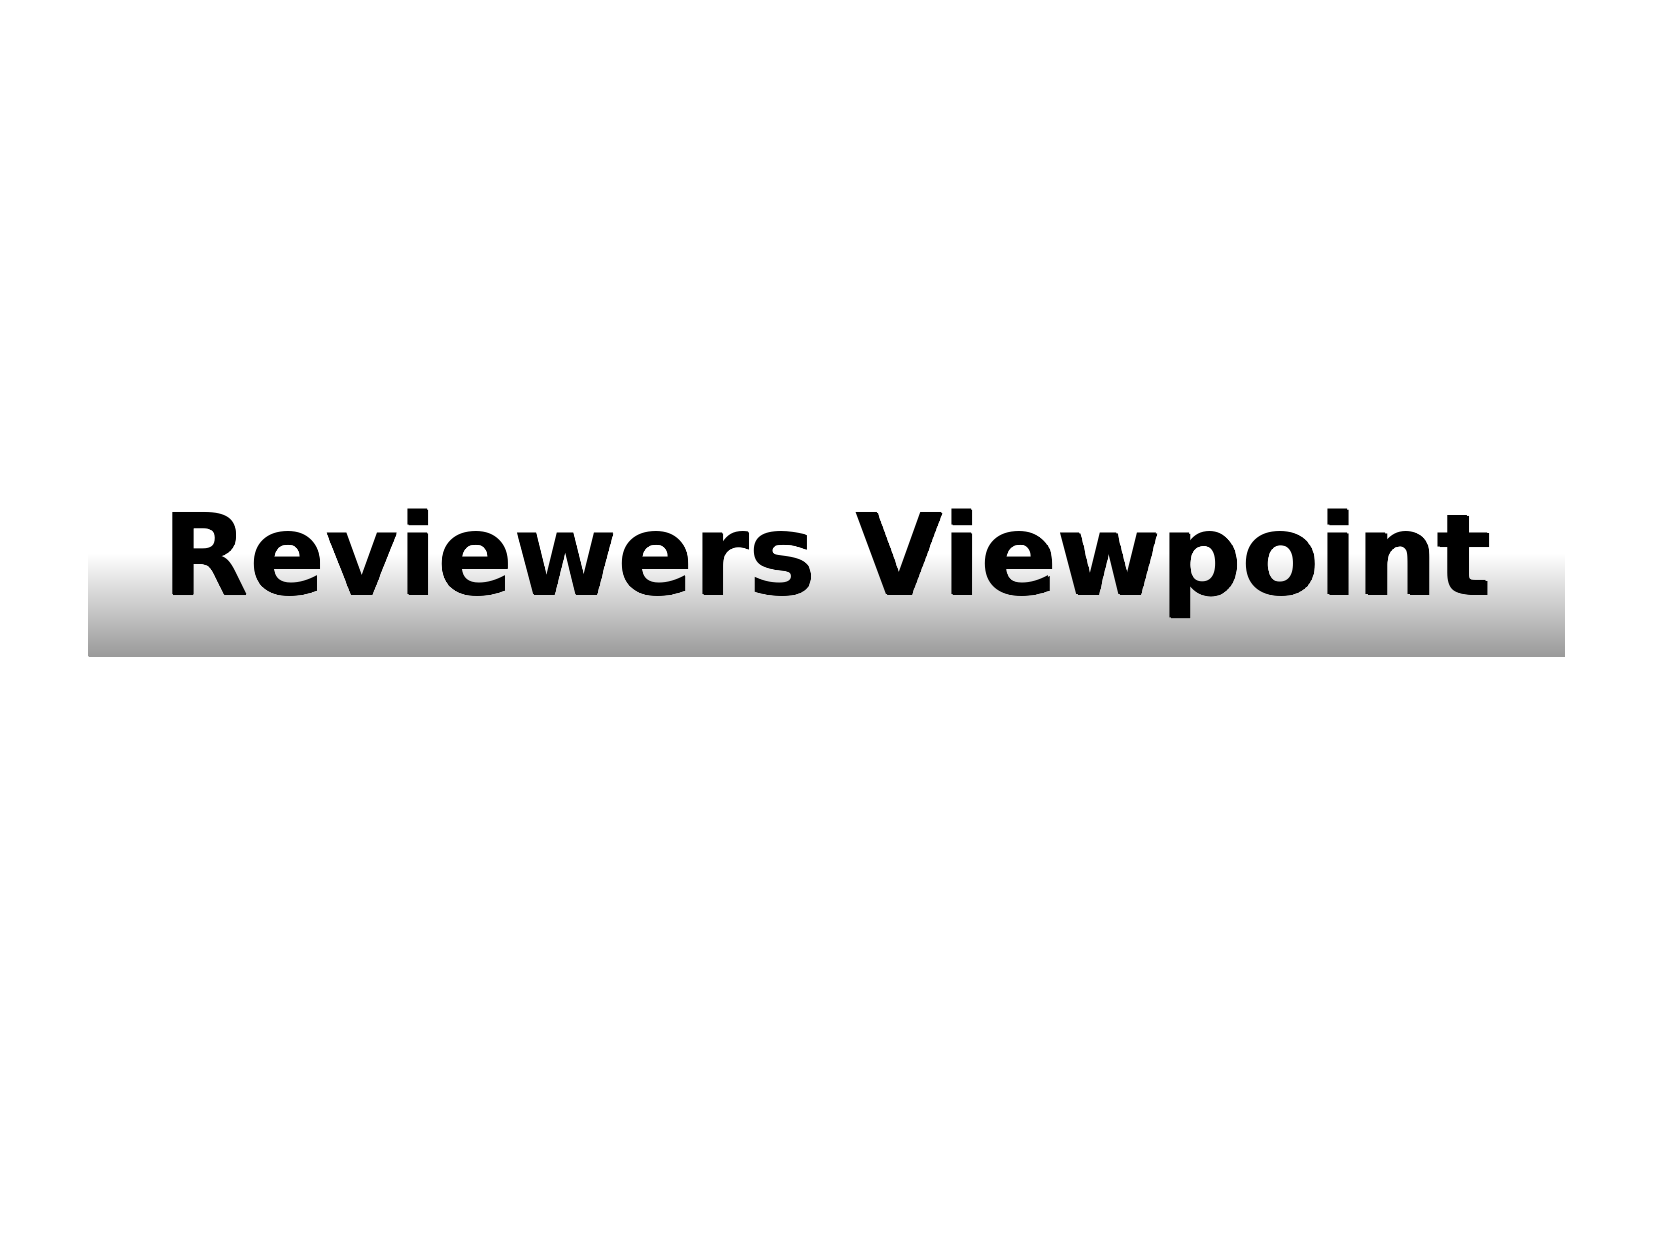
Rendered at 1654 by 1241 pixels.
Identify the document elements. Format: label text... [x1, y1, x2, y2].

title [88, 628, 1565, 657]
title Reviewers Viewpoint [88, 483, 1565, 628]
